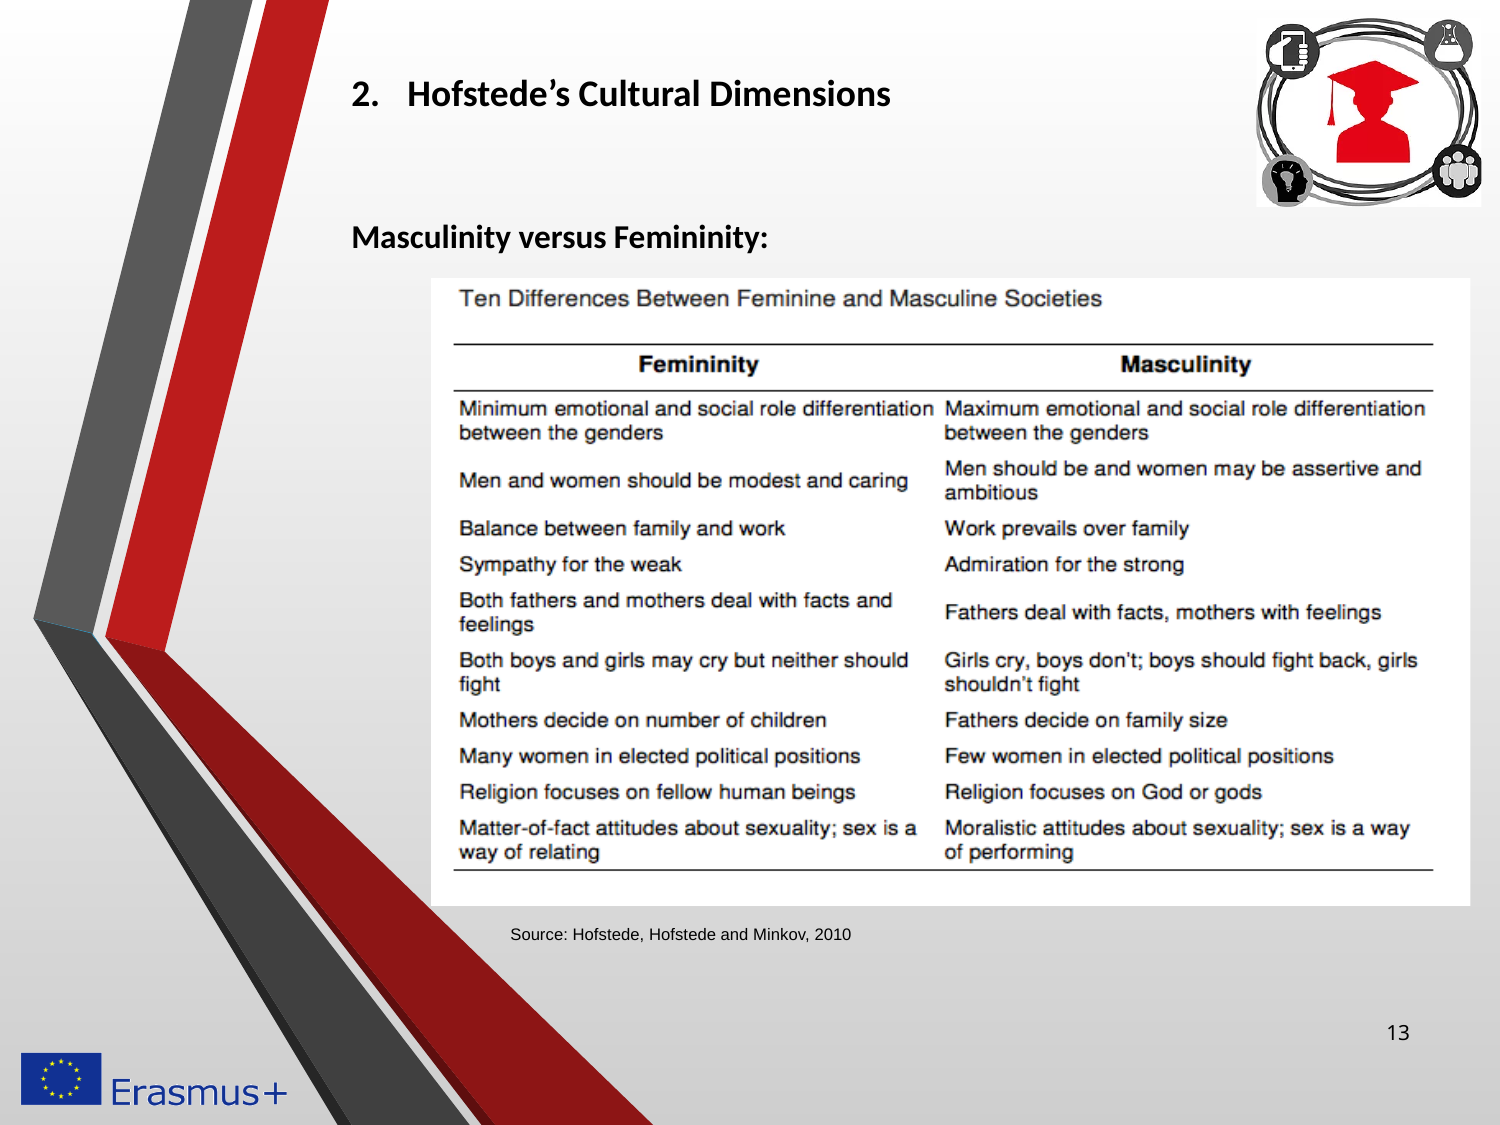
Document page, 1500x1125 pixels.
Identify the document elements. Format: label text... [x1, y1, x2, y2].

picture [431, 278, 1471, 906]
slide_number <numer> [1357, 1003, 1425, 1064]
text_box Hofstede’s Cultural Dimensions [336, 61, 1247, 122]
text_box Source: Hofstede, Hofstede and Minkov, 2010 [495, 916, 1099, 952]
text_box Masculinity versus Femininity: [336, 208, 1258, 303]
chart [1257, 19, 1483, 209]
picture [1256, 18, 1482, 207]
picture [5, 1037, 302, 1120]
